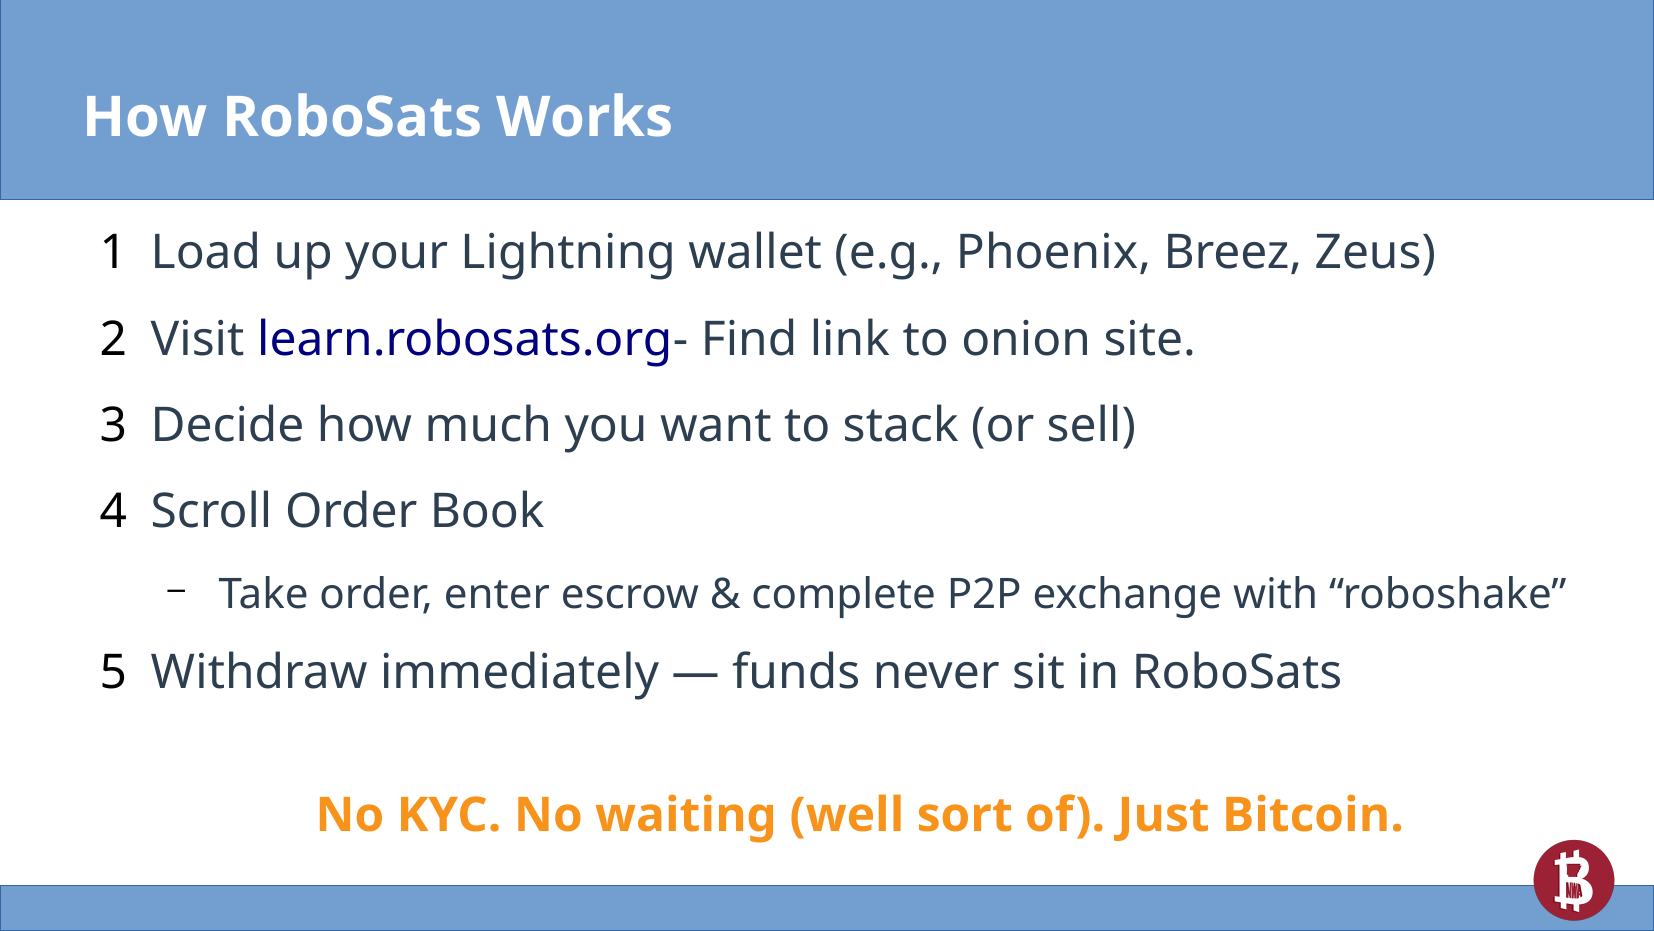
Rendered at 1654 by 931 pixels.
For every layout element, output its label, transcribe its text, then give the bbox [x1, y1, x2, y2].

picture [1500, 806, 1648, 931]
list Load up your Lightning wallet (e.g., Phoenix, Breez, Zeus) Visit learn.robosats.org- Find link to onion site. Decide how much you want to stack (or sell) Scroll Order Book Take order, enter escrow & complete P2P exchange with “roboshake” Withdraw immediately — funds never sit in RoboSats No KYC. No waiting (well sort of). Just Bitcoin. [82, 217, 1571, 863]
title How RoboSats Works [82, 37, 1571, 193]
